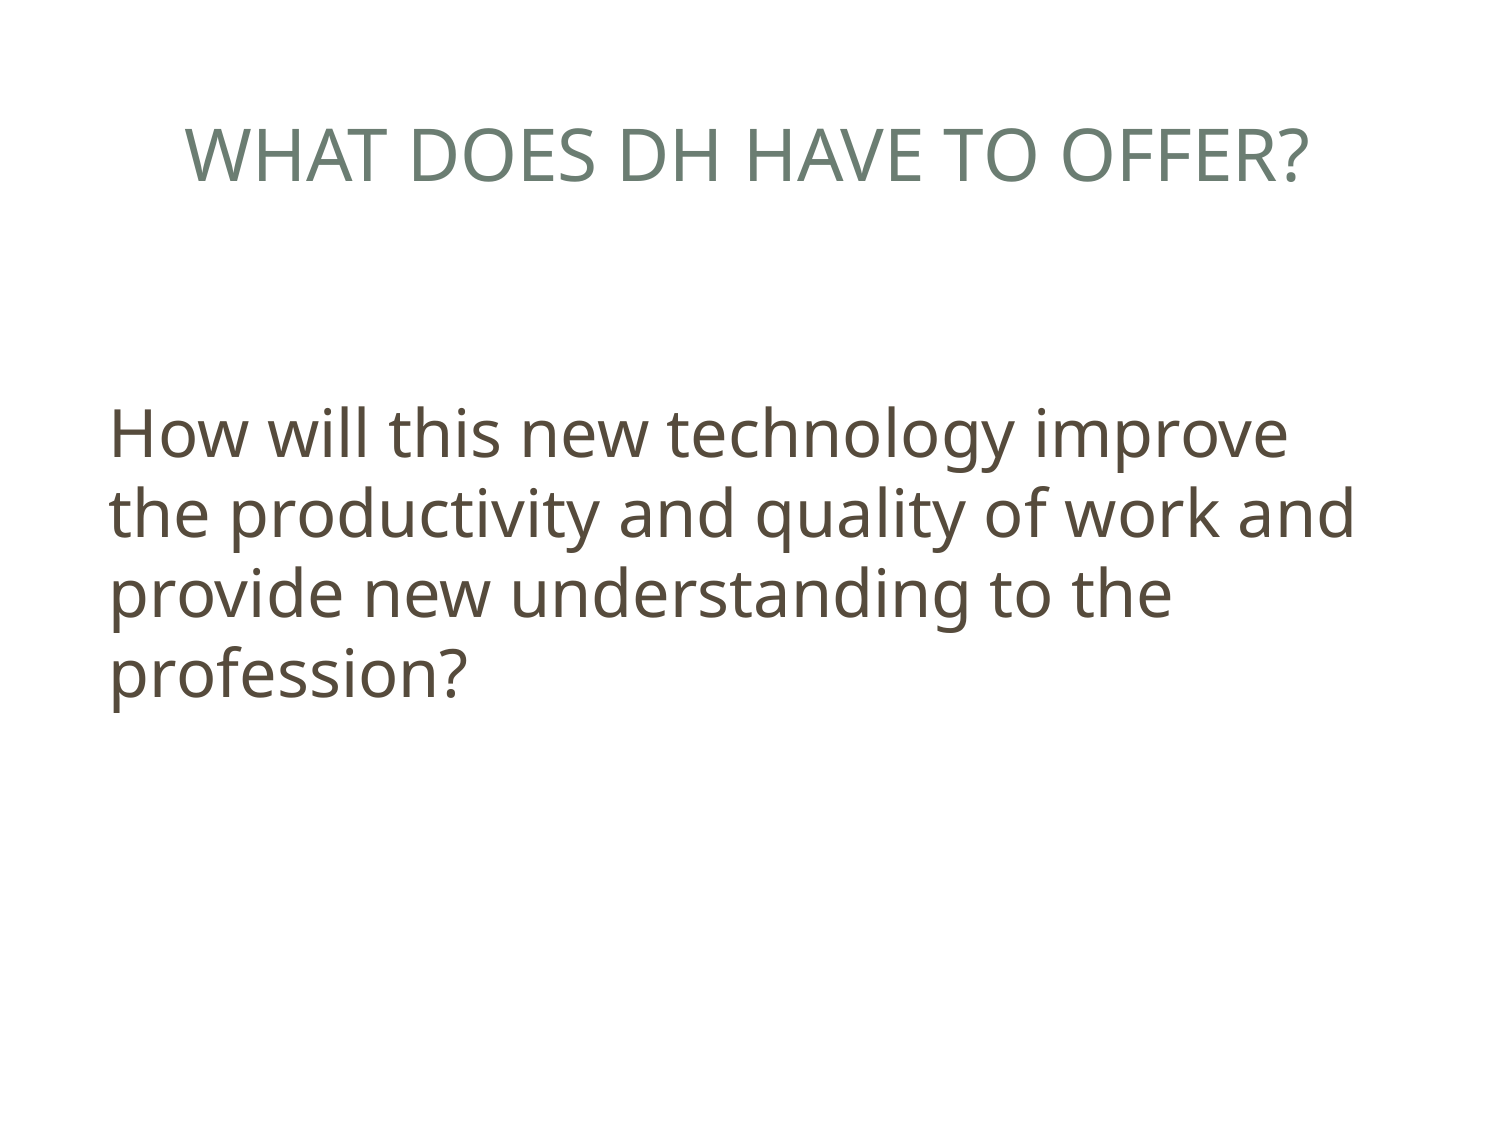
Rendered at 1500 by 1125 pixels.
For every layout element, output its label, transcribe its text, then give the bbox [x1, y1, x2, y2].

title What does DH have to offer? [69, 66, 1425, 238]
list How will this new technology improve the productivity and quality of work and provide new understanding to the profession? [75, 382, 1425, 743]
